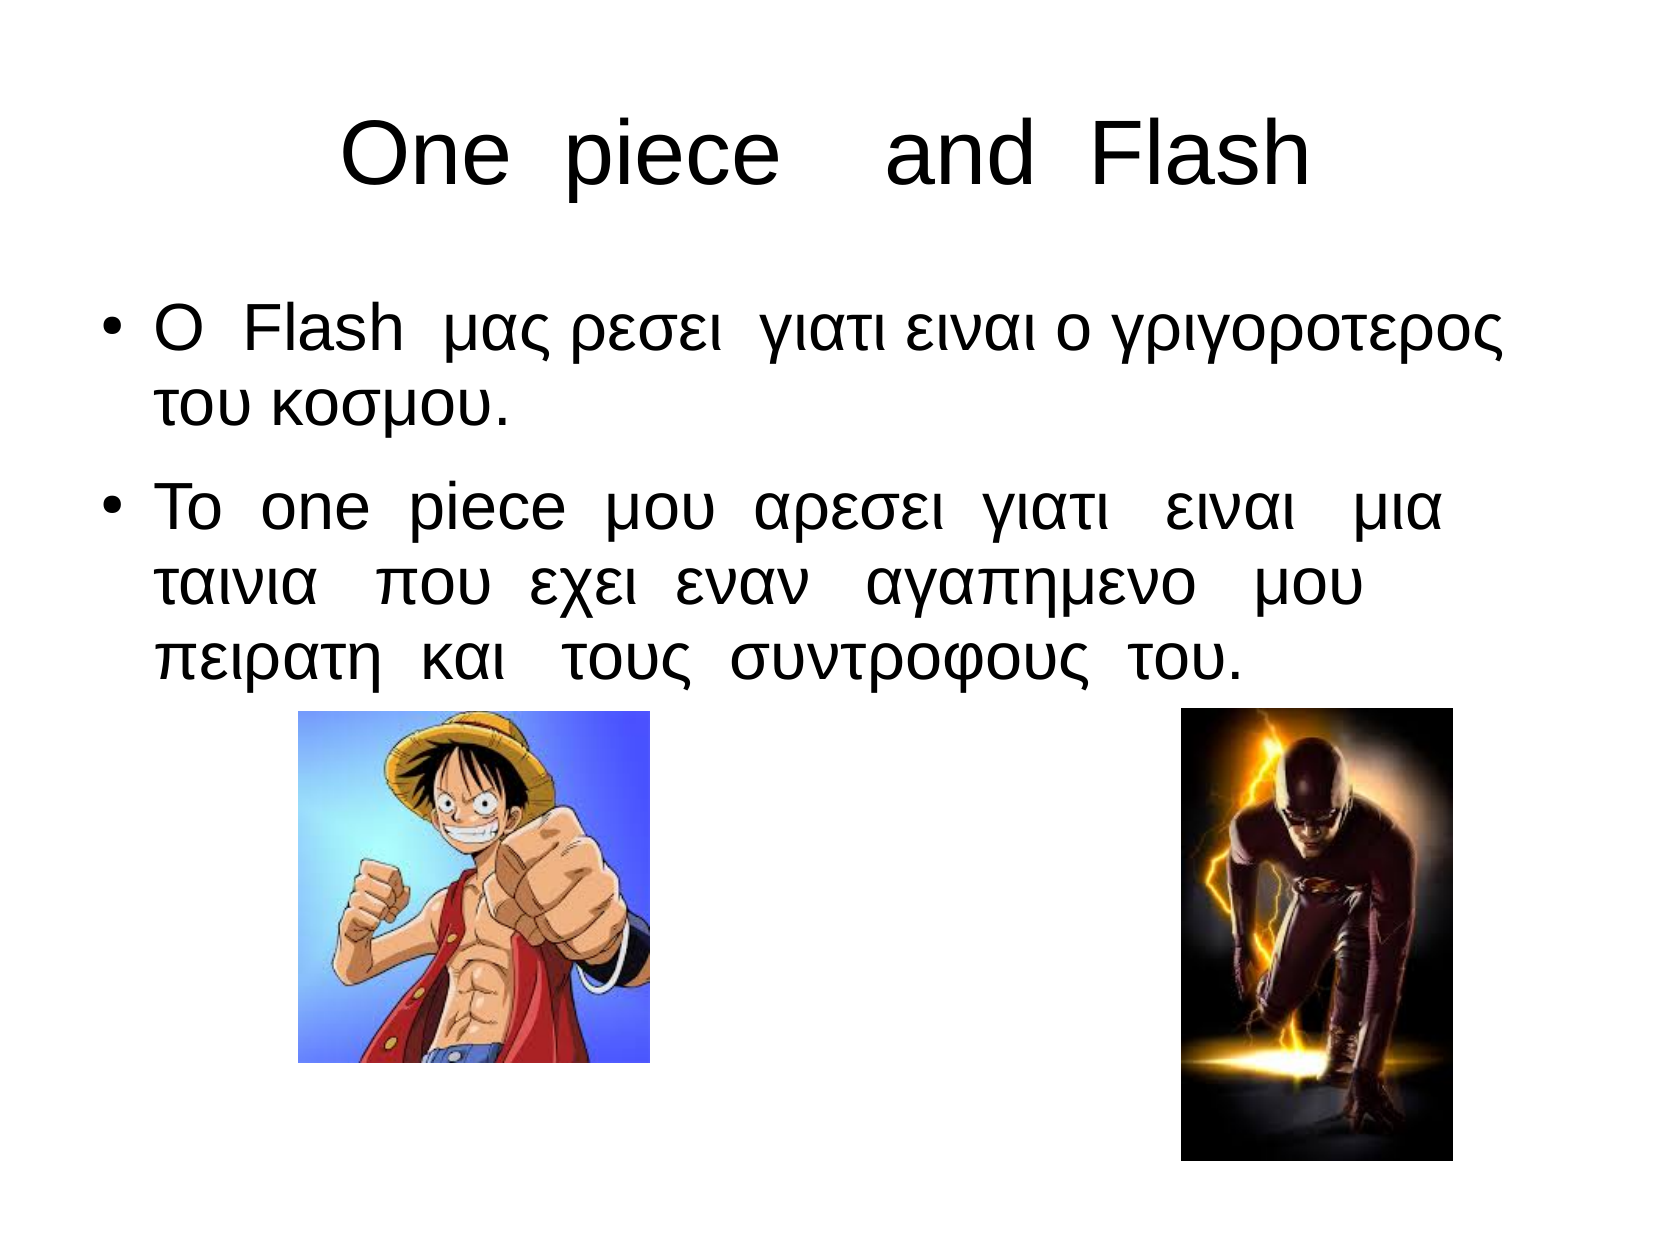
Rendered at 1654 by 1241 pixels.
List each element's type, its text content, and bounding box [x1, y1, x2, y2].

picture [1181, 708, 1453, 1161]
title One piece and Flash [82, 49, 1571, 257]
list O Flash μας ρεσει γιατι ειναι ο γριγοροτερος του κοσμου. Το one piece μου αρεσει γιατι ειναι μια ταινια που εχει εναν αγαπημενο μου πειρατη και τους συντροφους του. [82, 290, 1571, 1109]
picture [298, 711, 650, 1063]
